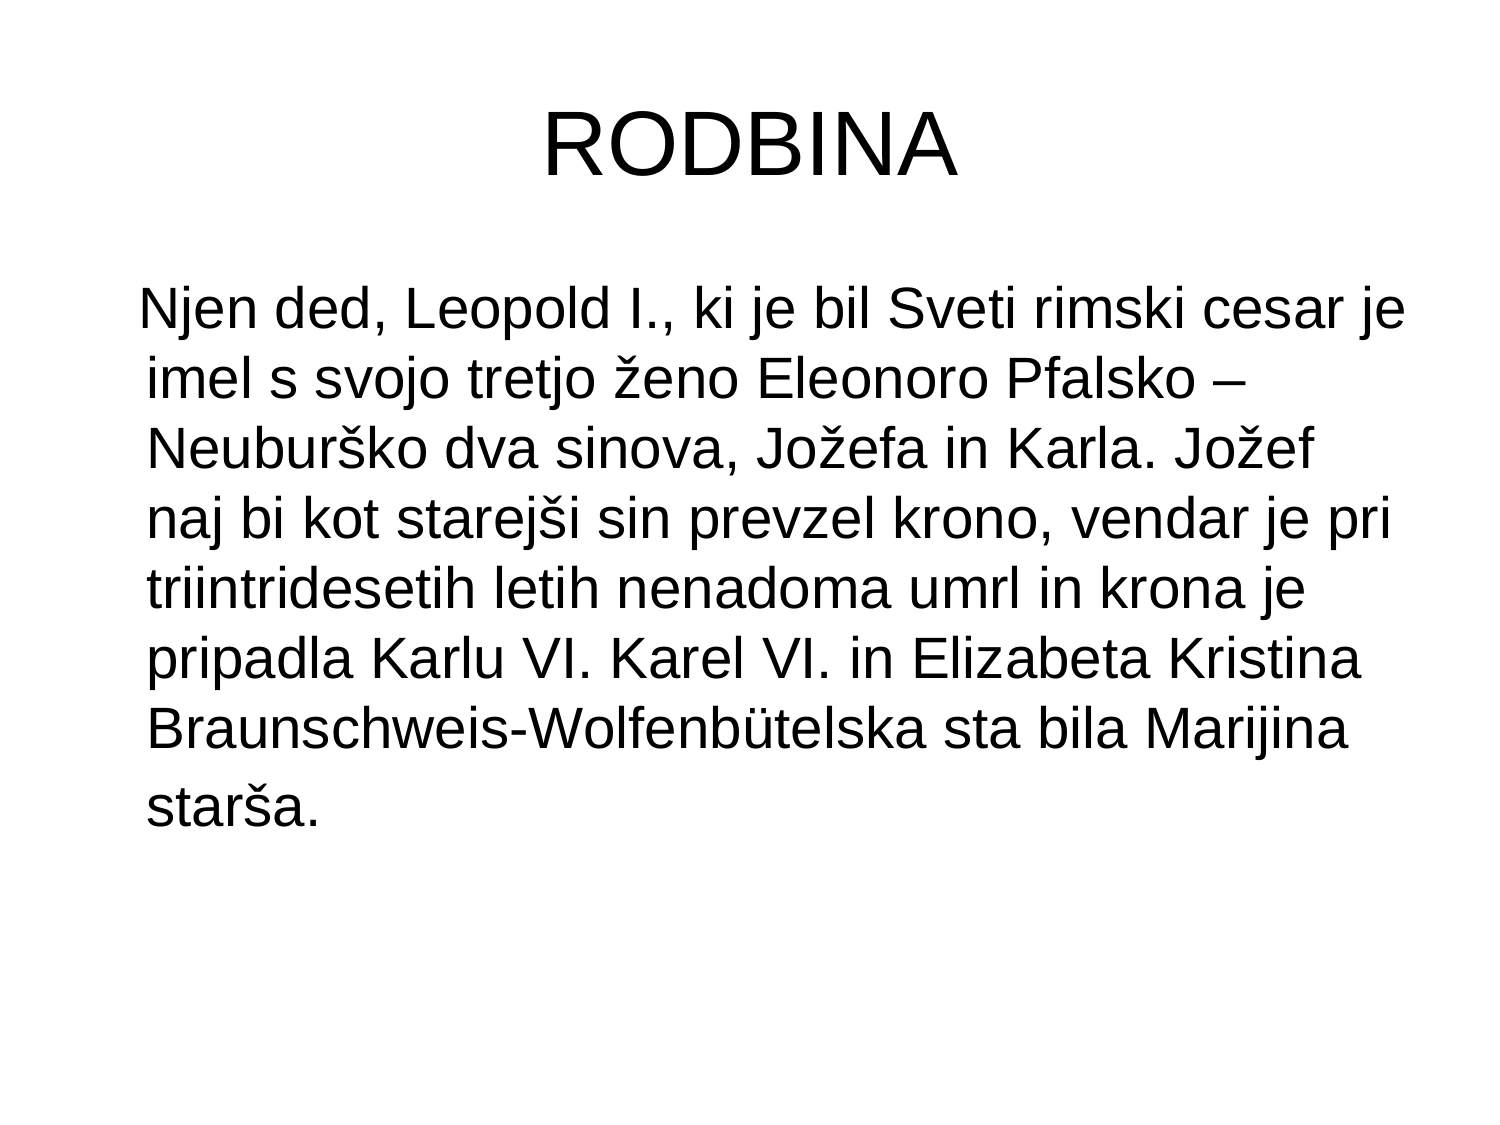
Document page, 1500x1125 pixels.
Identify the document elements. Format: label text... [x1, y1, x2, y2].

list Njen ded, Leopold I., ki je bil Sveti rimski cesar je imel s svojo tretjo ženo Eleonoro Pfalsko – Neuburško dva sinova, Jožefa in Karla. Jožef naj bi kot starejši sin prevzel krono, vendar je pri triintridesetih letih nenadoma umrl in krona je pripadla Karlu VI. Karel VI. in Elizabeta Kristina Braunschweis-Wolfenbütelska sta bila Marijina starša. [75, 262, 1425, 1005]
title RODBINA [75, 45, 1425, 233]
